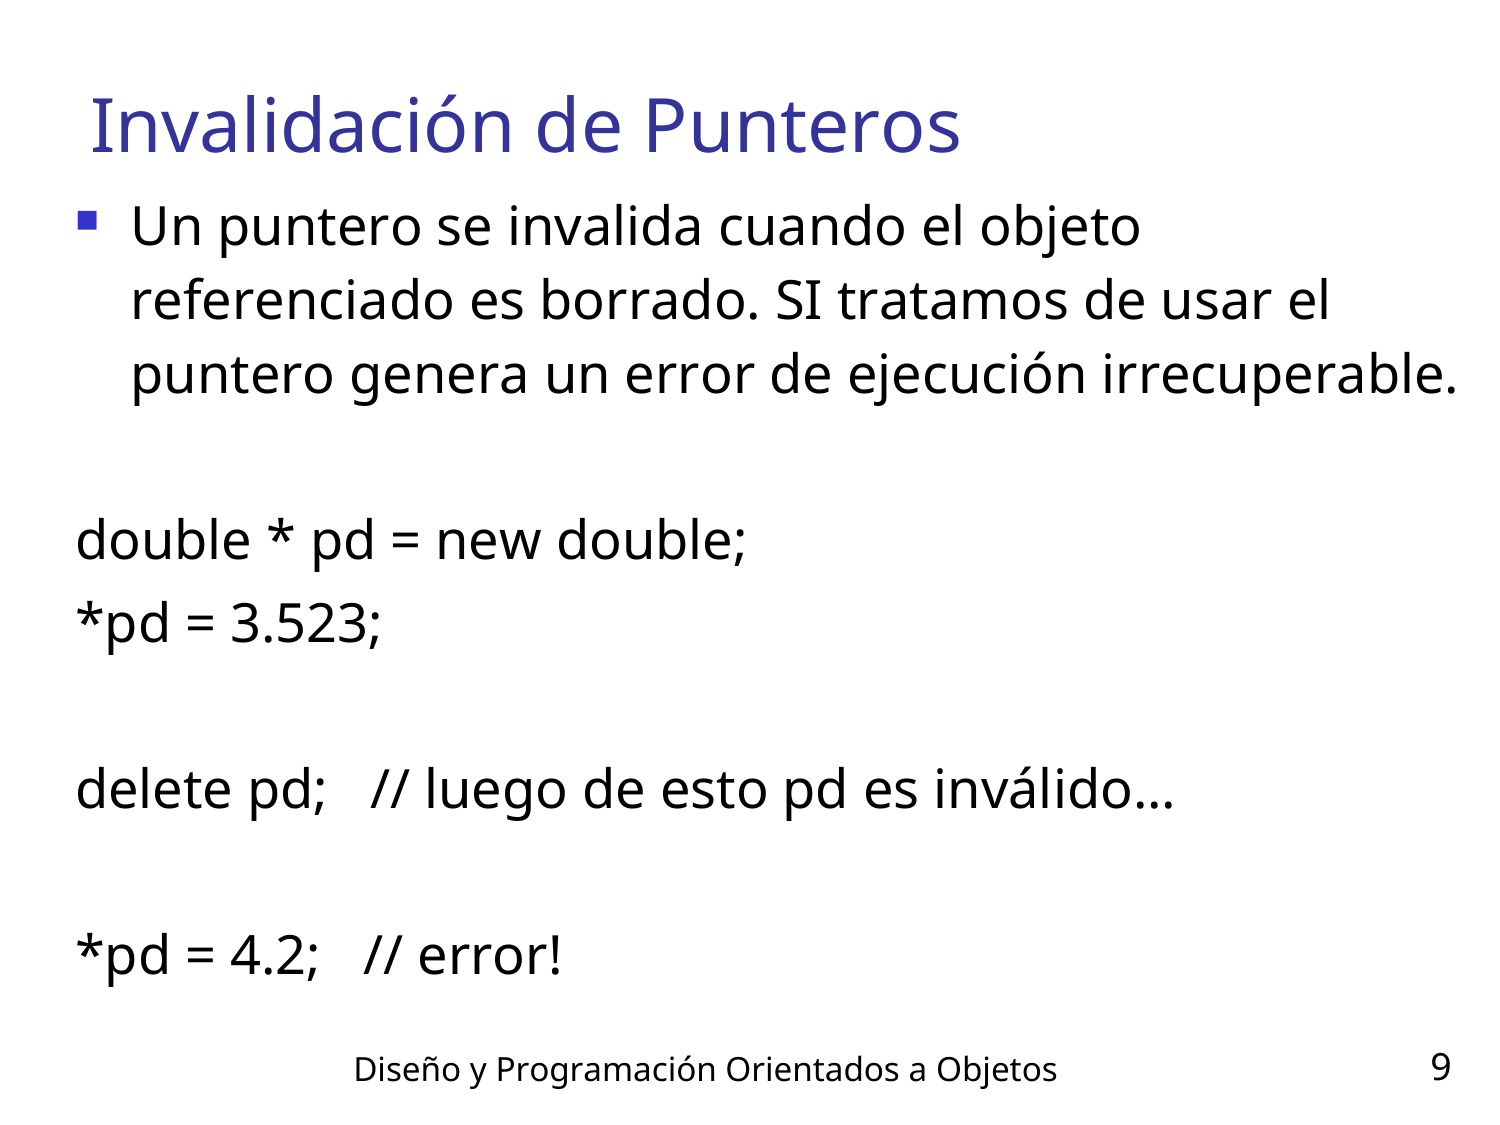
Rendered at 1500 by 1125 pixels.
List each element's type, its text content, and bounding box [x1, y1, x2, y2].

title Invalidación de Punteros [75, 19, 1466, 182]
list Un puntero se invalida cuando el objeto referenciado es borrado. SI tratamos de usar el puntero genera un error de ejecución irrecuperable. double * pd = new double; *pd = 3.523; delete pd; // luego de esto pd es inválido... *pd = 4.2; // error! [75, 187, 1462, 1013]
